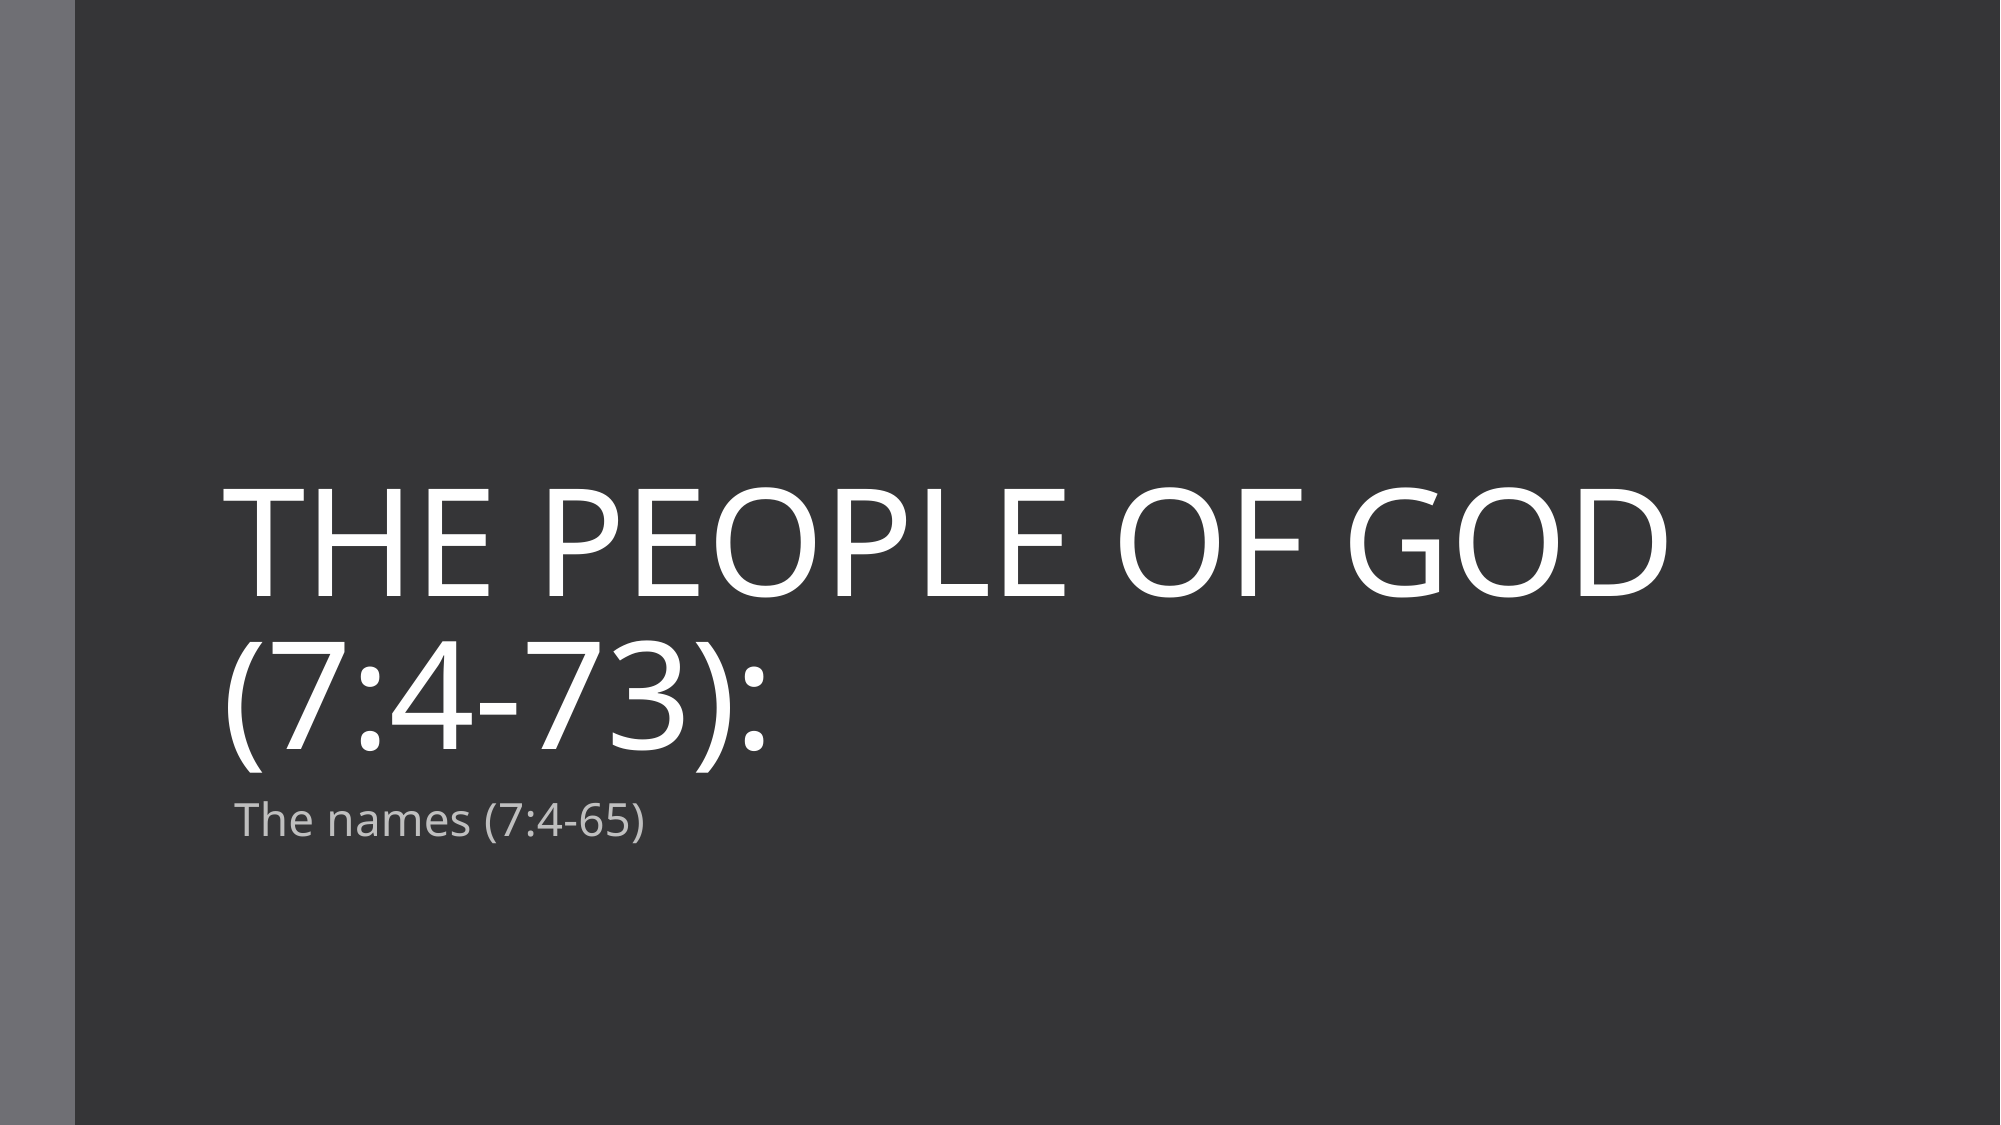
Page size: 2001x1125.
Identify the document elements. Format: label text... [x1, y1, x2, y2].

title THE PEOPLE OF GOD (7:4-73): [206, 124, 1752, 787]
subtitle The names (7:4-65) [206, 787, 1752, 1066]
